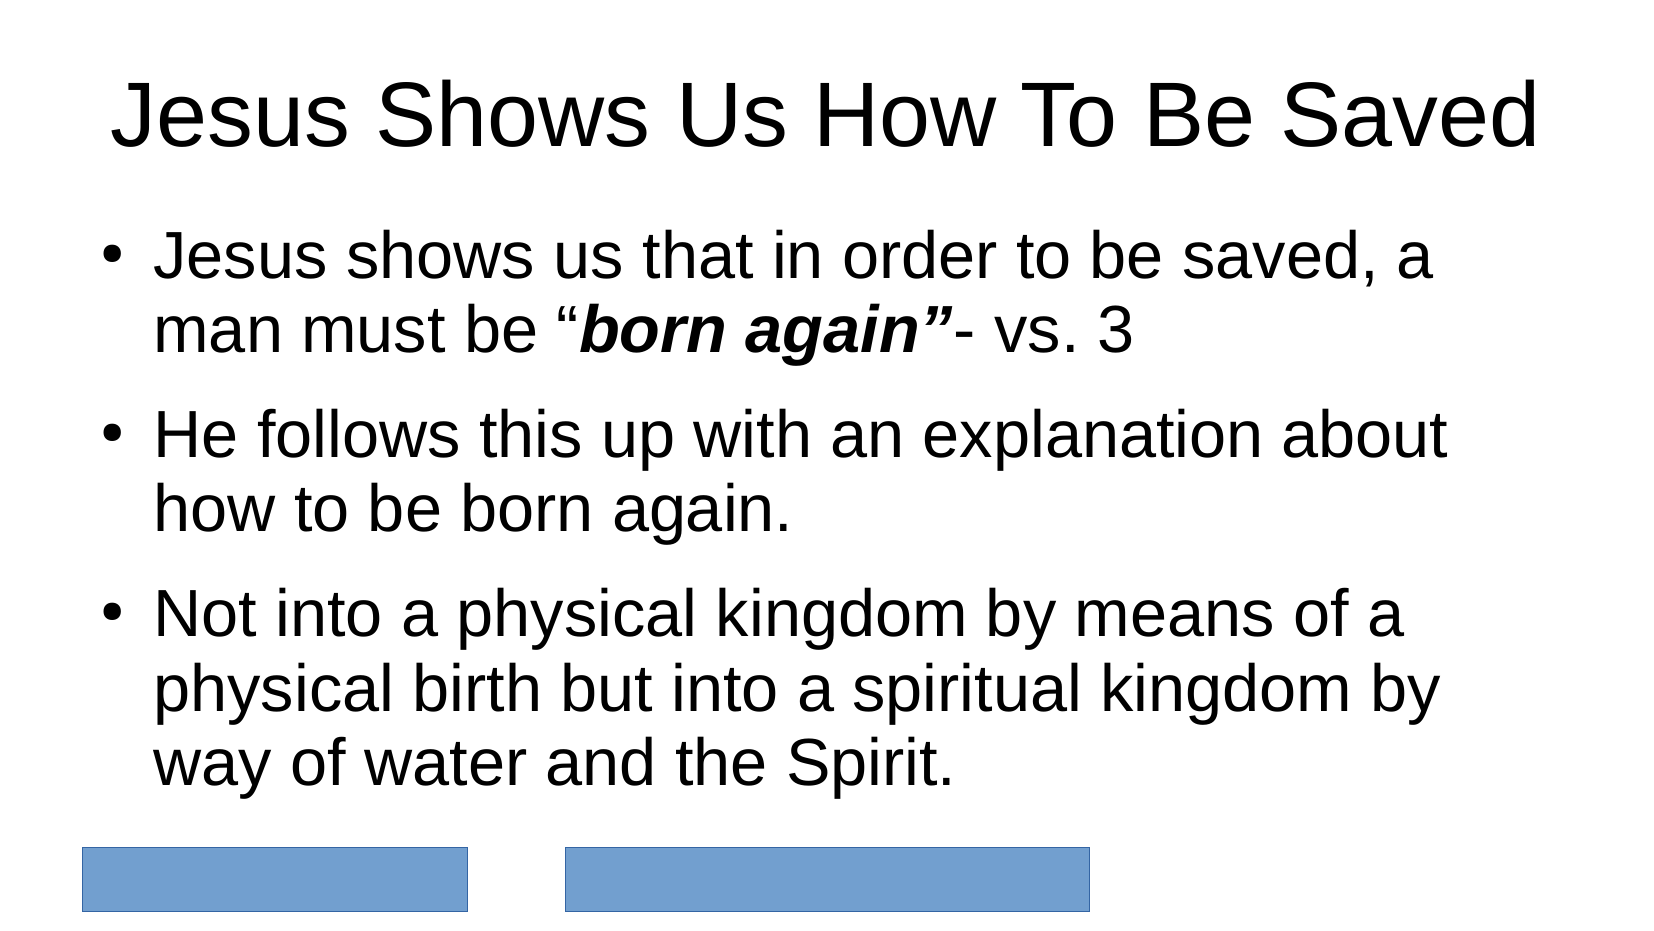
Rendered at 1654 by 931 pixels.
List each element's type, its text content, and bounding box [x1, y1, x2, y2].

list Jesus shows us that in order to be saved, a man must be “born again”- vs. 3 He follows this up with an explanation about how to be born again. Not into a physical kingdom by means of a physical birth but into a spiritual kingdom by way of water and the Spirit. [82, 217, 1571, 826]
title Jesus Shows Us How To Be Saved [82, 37, 1571, 193]
